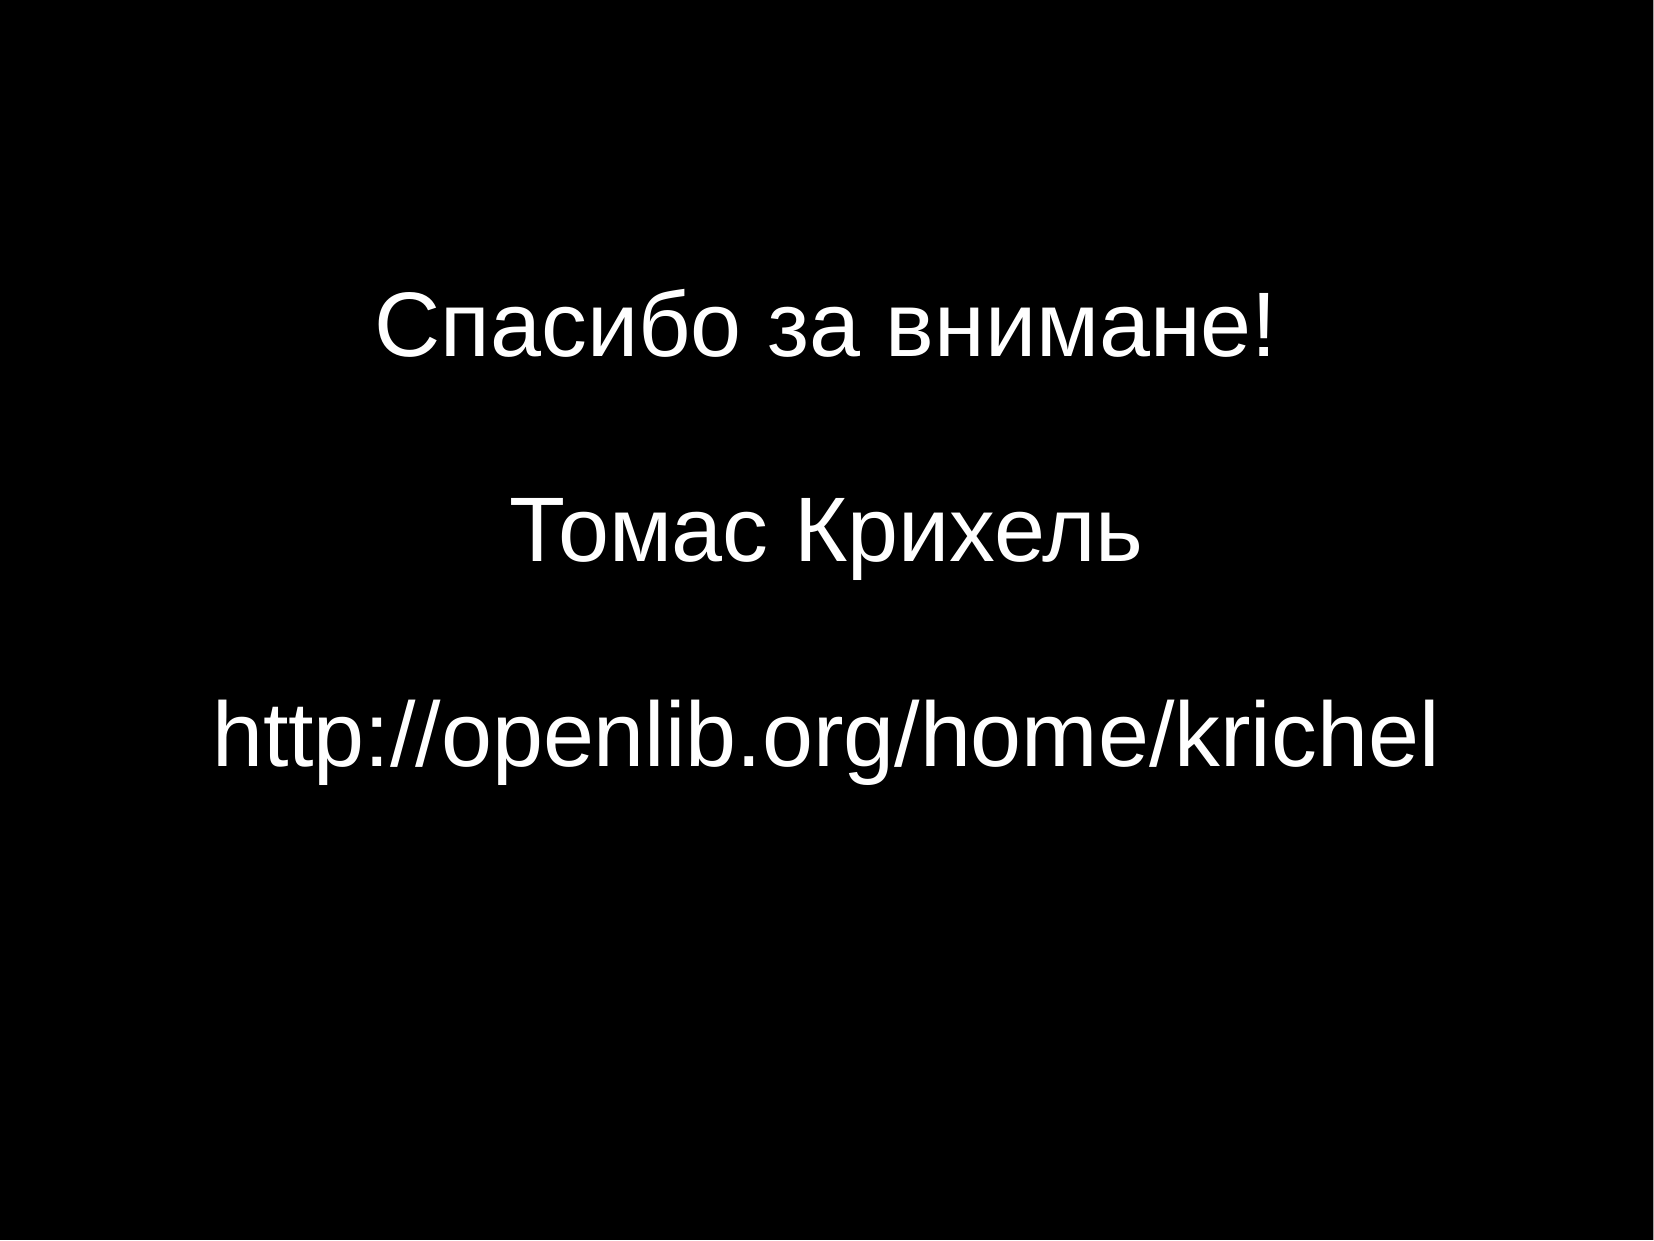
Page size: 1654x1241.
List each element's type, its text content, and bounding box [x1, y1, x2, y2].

subtitle Спасибо за внимане! Томас Крихель http://openlib.org/home/krichel [82, 49, 1571, 1010]
